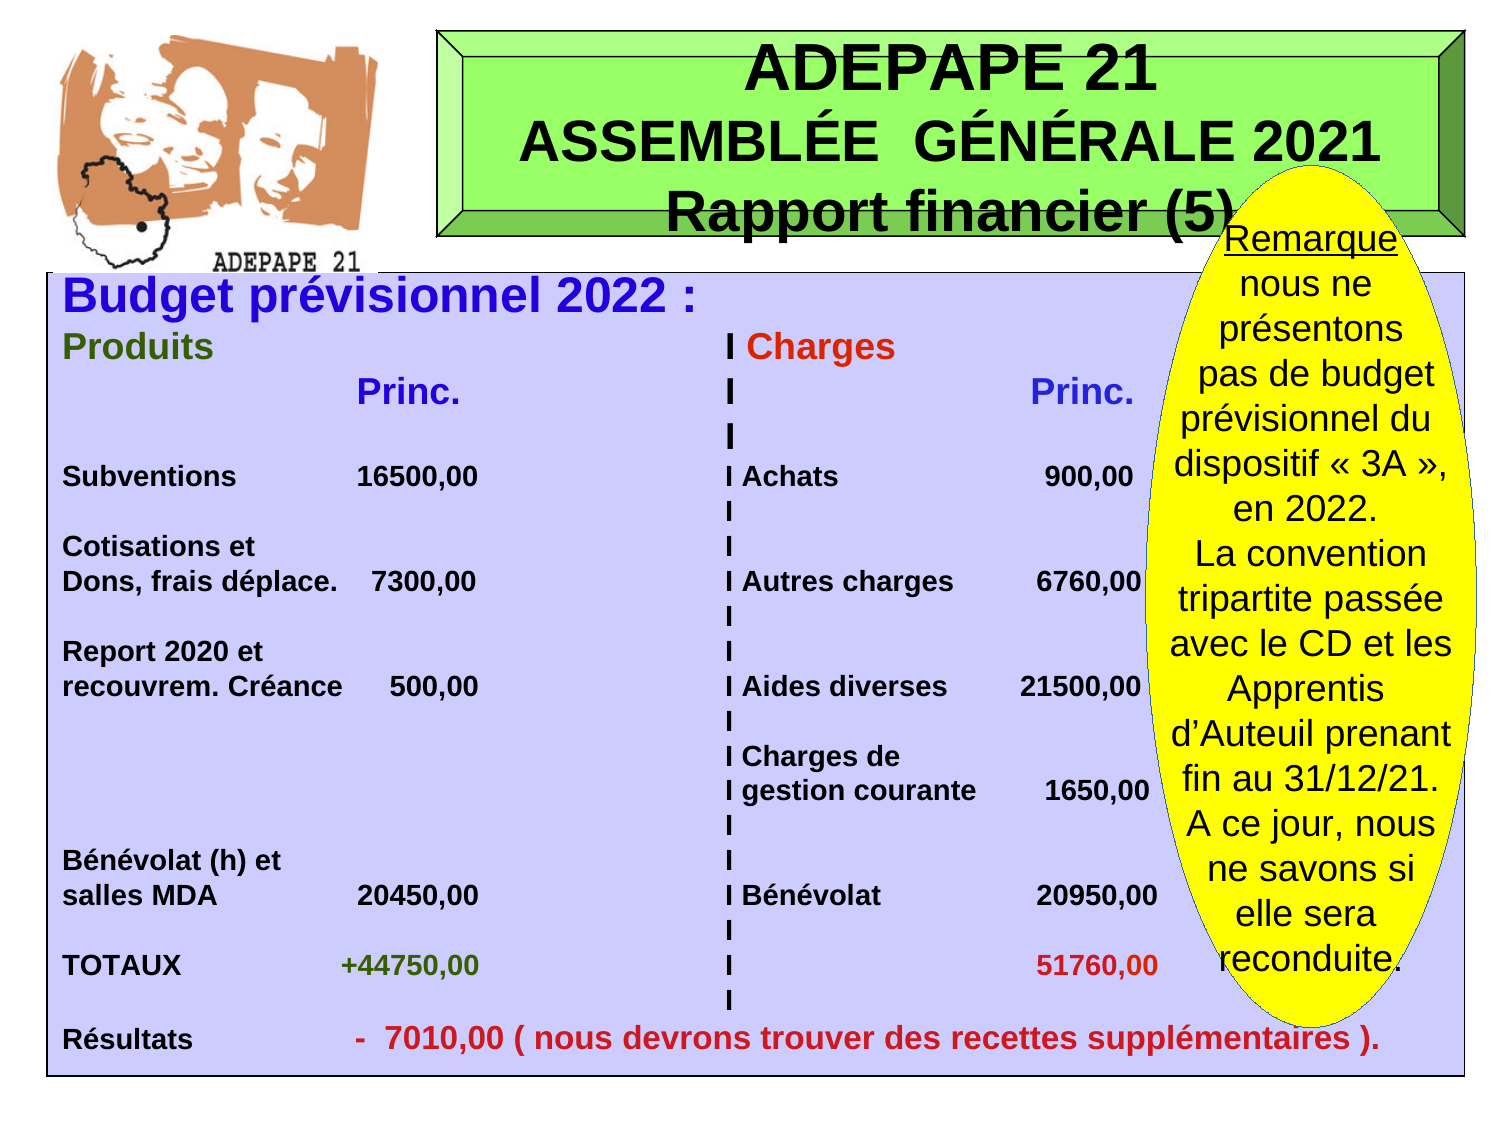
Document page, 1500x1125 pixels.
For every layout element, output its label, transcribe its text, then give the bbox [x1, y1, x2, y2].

picture [53, 35, 378, 273]
text_box Remarque nous ne présentons pas de budget prévisionnel du dispositif « 3A », en 2022. La convention tripartite passée avec le CD et les Apprentis d’Auteuil prenant fin au 31/12/21. A ce jour, nous ne savons si elle sera reconduite. [1145, 165, 1477, 1028]
text_box Budget prévisionnel 2022 : Produits I Charges Princ. I Princ. I Subventions 16500,00 I Achats 900,00 I Cotisations et I Dons, frais déplace. 7300,00 I Autres charges 6760,00 I Report 2020 et I recouvrem. Créance 500,00 I Aides diverses 21500,00 I I Charges de I gestion courante 1650,00 I Bénévolat (h) et I salles MDA 20450,00 I Bénévolat 20950,00 I TOTAUX +44750,00 I 51760,00 I Résultats - 7010,00 ( nous devrons trouver des recettes supplémentaires ). I [47, 272, 1465, 1076]
text_box ADEPAPE 21 ASSEMBLÉE GÉNÉRALE 2021 Rapport financier (5) [463, 57, 1438, 210]
